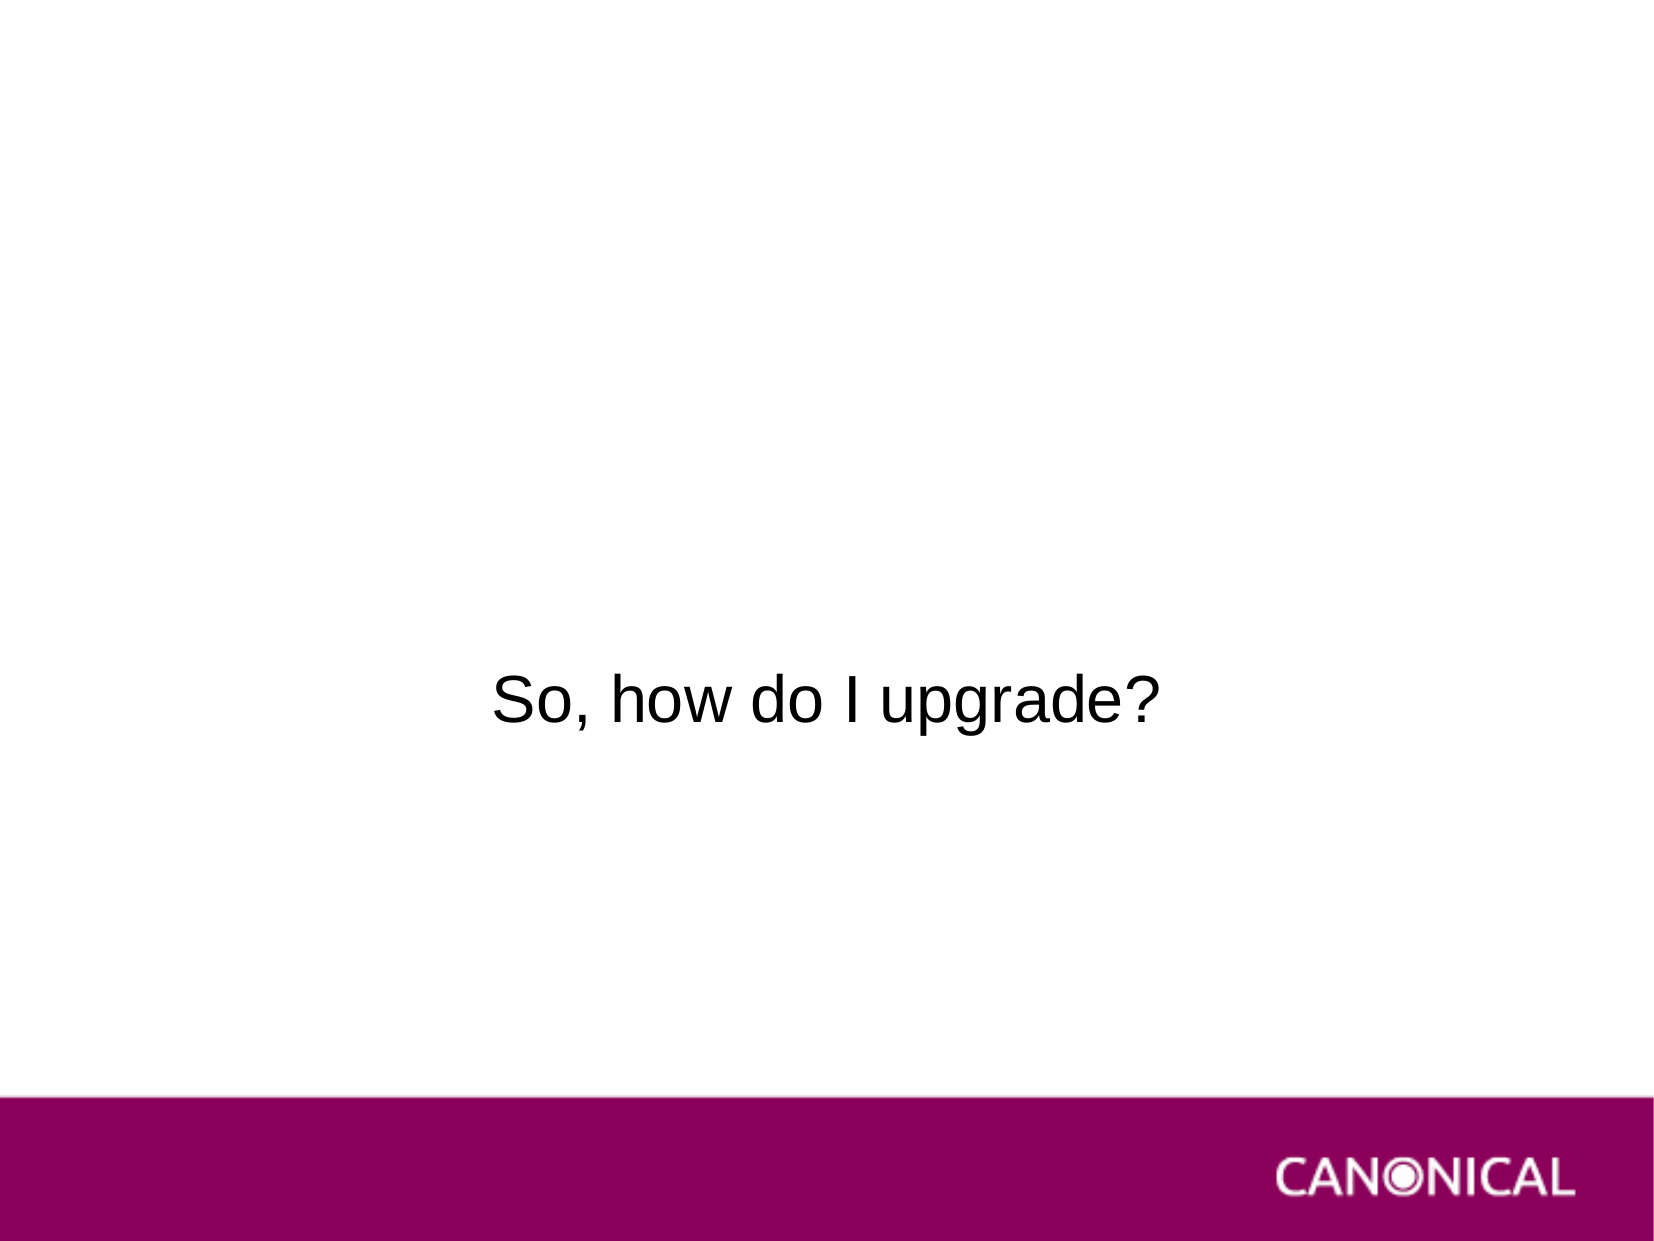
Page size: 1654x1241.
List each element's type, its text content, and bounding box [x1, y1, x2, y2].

subtitle So, how do I upgrade? [82, 297, 1571, 1102]
picture [0, 0, 1654, 1241]
